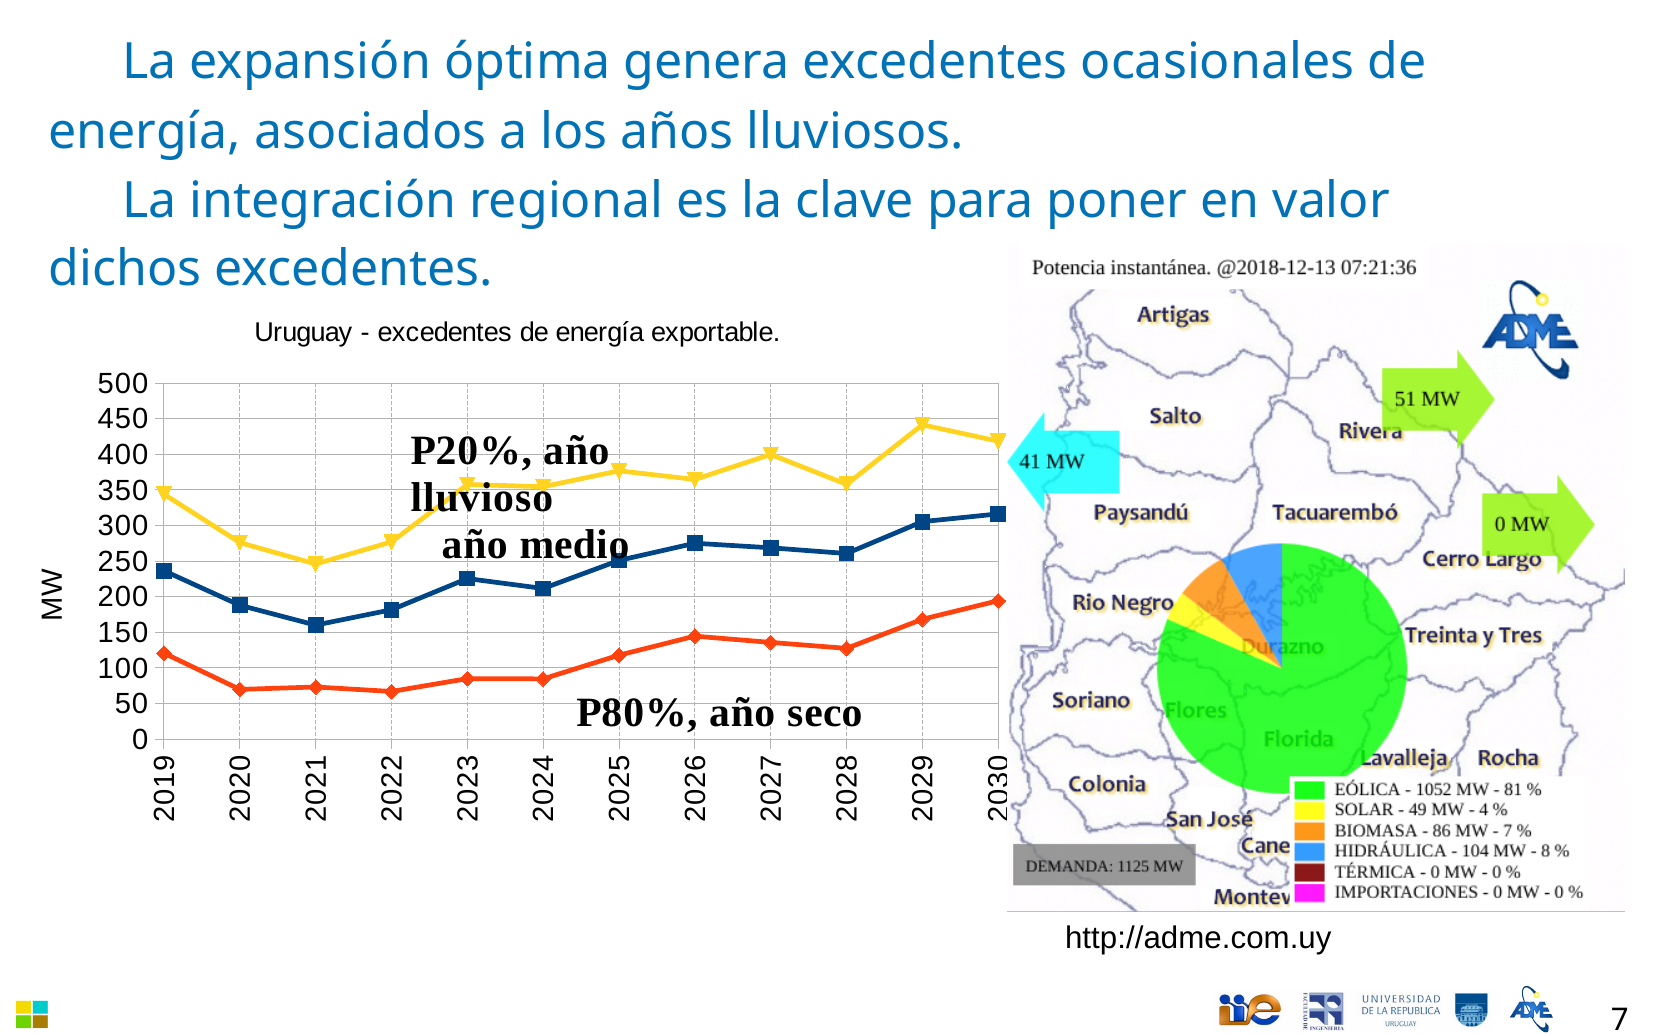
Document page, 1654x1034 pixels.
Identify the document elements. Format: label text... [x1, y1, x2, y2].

title La expansión óptima genera excedentes ocasionales de energía, asociados a los años lluviosos. La integración regional es la clave para poner en valor dichos excedentes. [42, 16, 1544, 291]
text_box http://adme.com.uy [1050, 913, 1621, 958]
picture [1213, 989, 1491, 1033]
picture [1510, 986, 1554, 1033]
picture [1007, 243, 1625, 913]
chart [0, 291, 1007, 834]
picture [15, 1000, 49, 1029]
